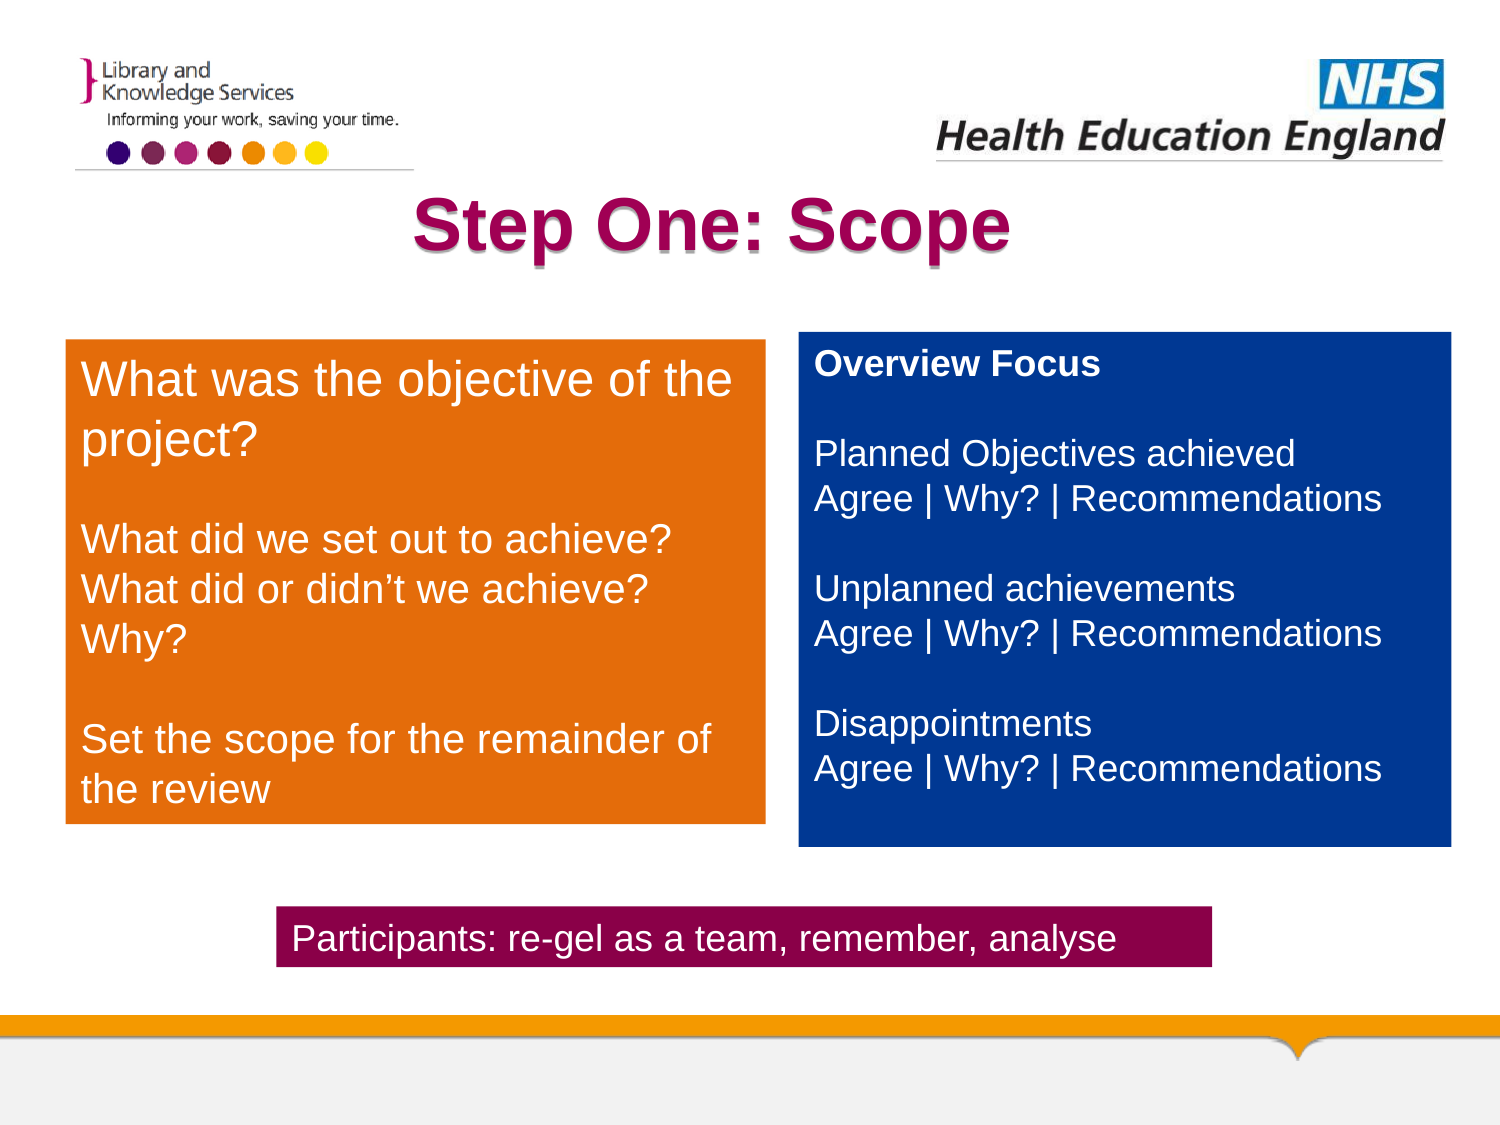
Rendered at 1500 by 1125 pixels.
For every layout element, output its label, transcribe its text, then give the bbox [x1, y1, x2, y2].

text_box What was the objective of the project? What did we set out to achieve? What did or didn’t we achieve? Why? Set the scope for the remainder of the review [65, 339, 766, 825]
text_box Overview Focus Planned Objectives achieved Agree | Why? | Recommendations Unplanned achievements Agree | Why? | Recommendations Disappointments Agree | Why? | Recommendations [798, 331, 1452, 847]
title Step One: Scope [75, 168, 1432, 280]
picture [75, 54, 416, 169]
text_box Participants: re-gel as a team, remember, analyse [276, 906, 1213, 968]
